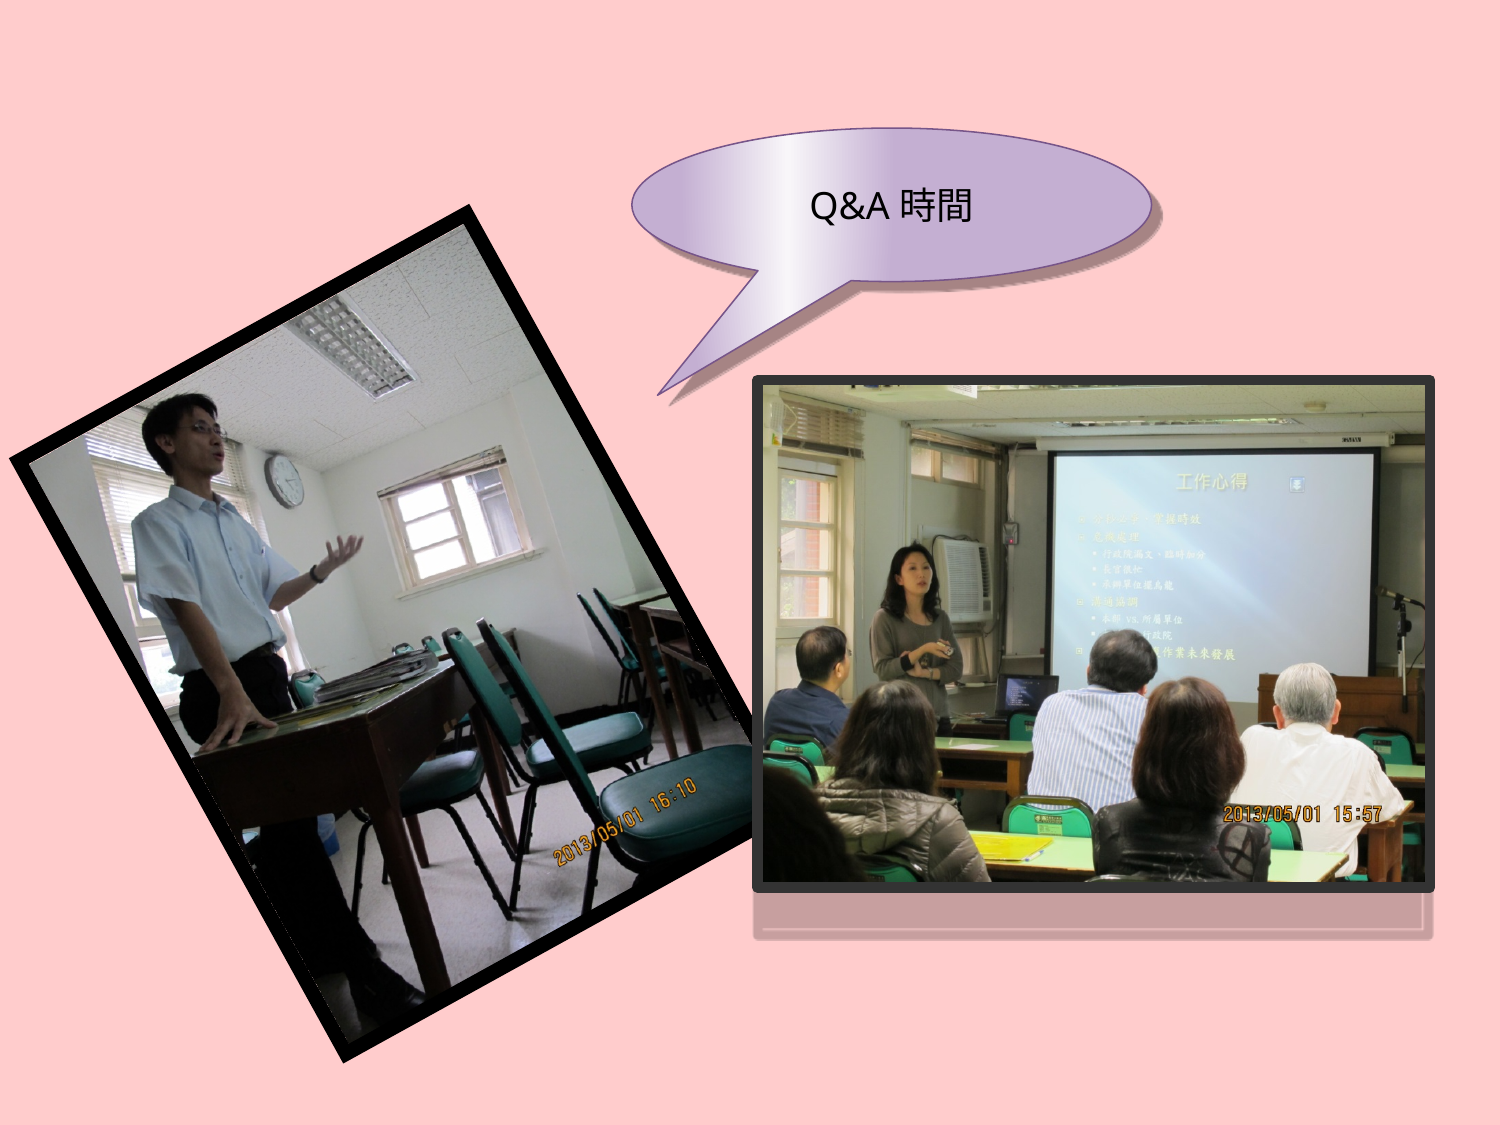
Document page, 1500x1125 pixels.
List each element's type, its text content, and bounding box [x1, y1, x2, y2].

picture [762, 385, 1425, 883]
text_box Q&A時間 [631, 128, 1152, 396]
picture [28, 223, 752, 1044]
